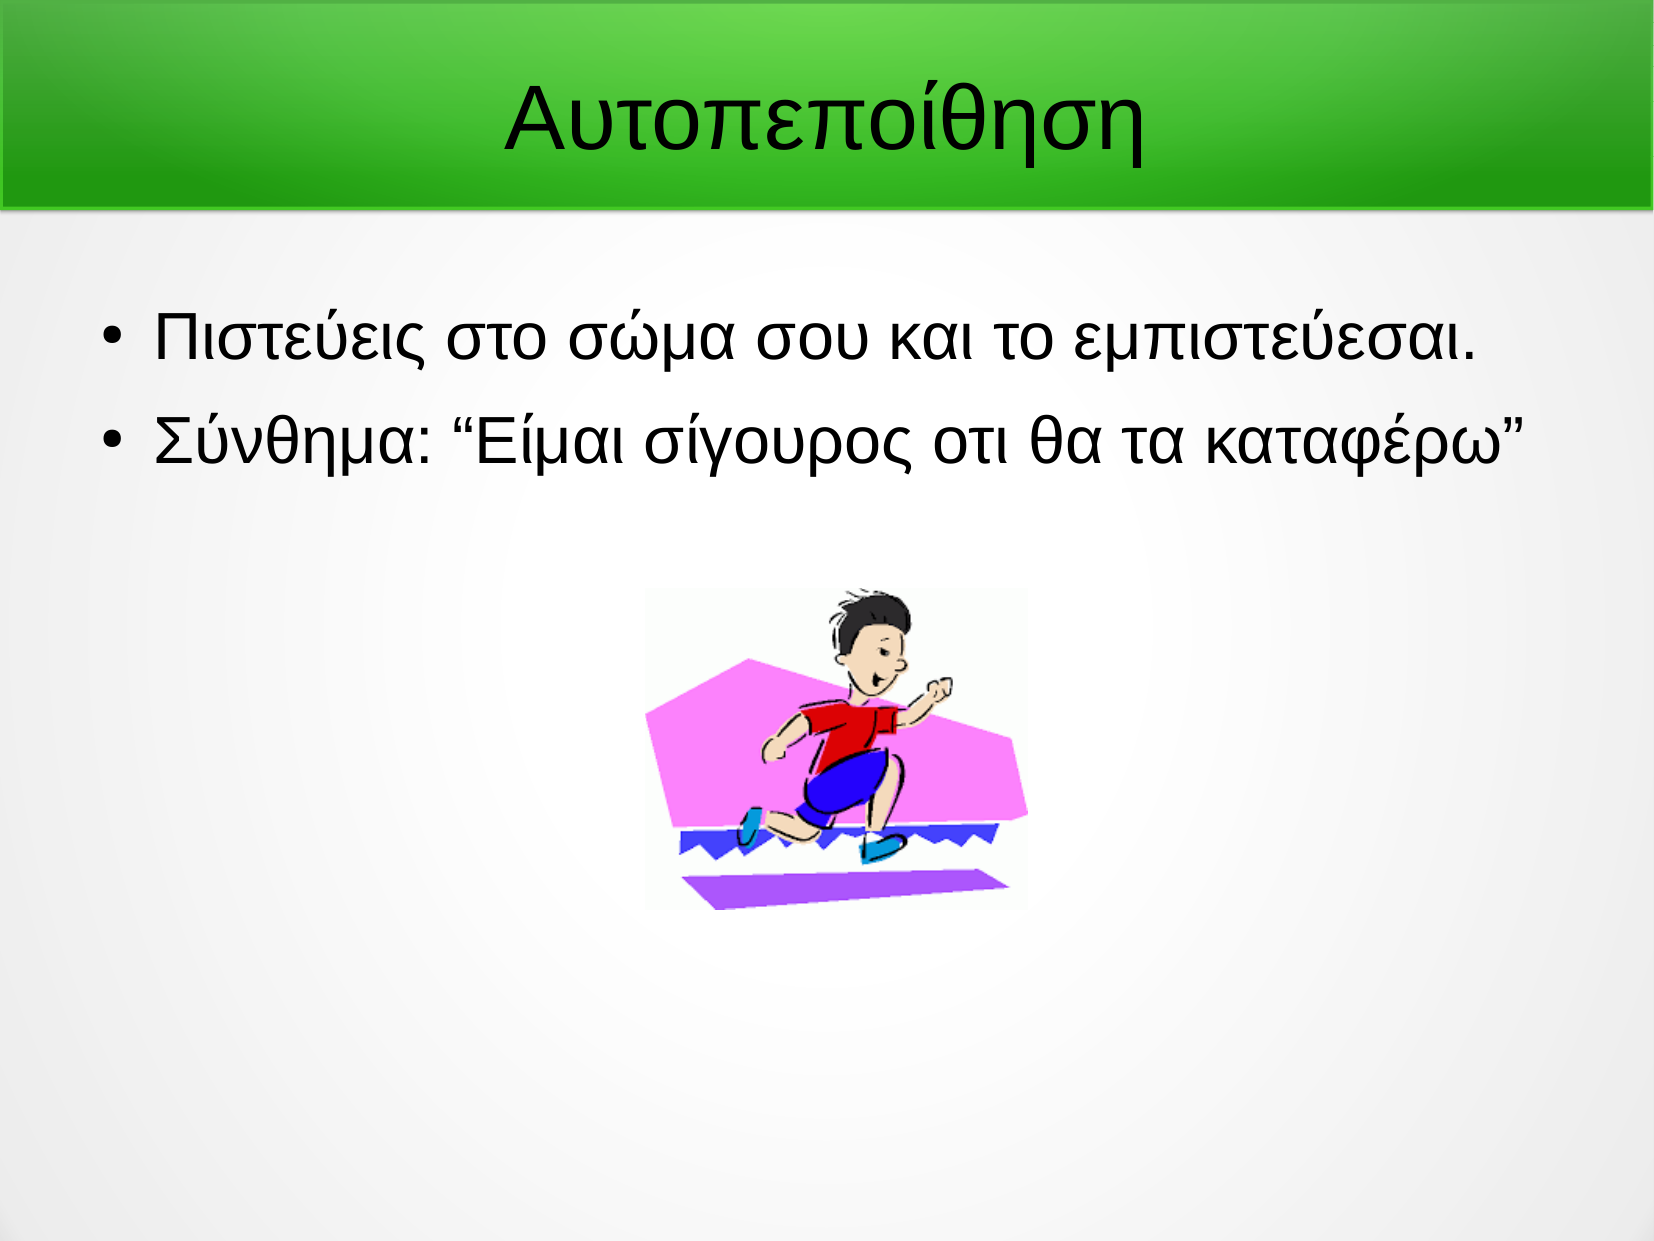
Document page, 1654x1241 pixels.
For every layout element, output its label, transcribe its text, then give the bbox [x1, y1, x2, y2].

picture [645, 588, 1028, 910]
title Αυτοπεποίθηση [82, 47, 1571, 189]
list Πιστεύεις στο σώμα σου και το εμπιστεύεσαι. Σύνθημα: “Είμαι σίγουρος οτι θα τα καταφέρω” [82, 299, 1571, 1019]
